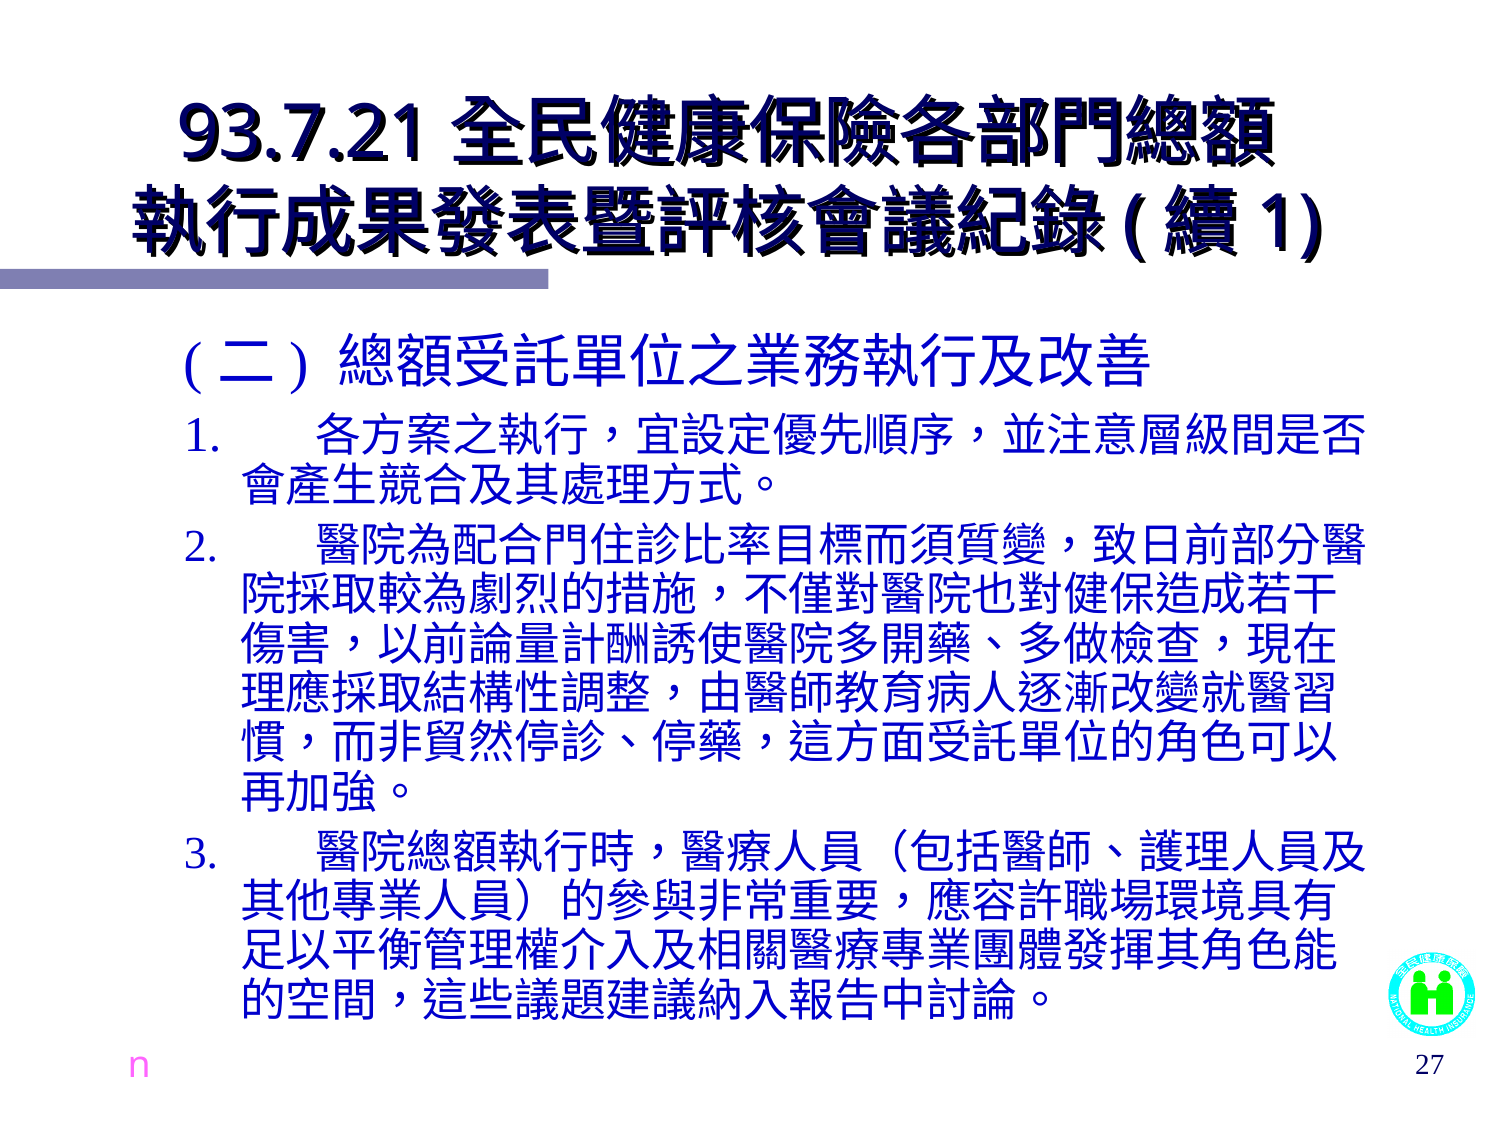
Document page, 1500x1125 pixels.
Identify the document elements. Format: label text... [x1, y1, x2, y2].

title 93.7.21全民健康保險各部門總額 執行成果發表暨評核會議紀錄(續1) [87, 75, 1363, 263]
list (二) 總額受託單位之業務執行及改善 1. 各方案之執行，宜設定優先順序，並注意層級間是否會產生競合及其處理方式。 2. 醫院為配合門住診比率目標而須質變，致日前部分醫院採取較為劇烈的措施，不僅對醫院也對健保造成若干傷害，以前論量計酬誘使醫院多開藥、多做檢查，現在理應採取結構性調整，由醫師教育病人逐漸改變就醫習慣，而非貿然停診、停藥，這方面受託單位的角色可以再加強。 3. 醫院總額執行時，醫療人員（包括醫師、護理人員及其他專業人員）的參與非常重要，應容許職場環境具有足以平衡管理權介入及相關醫療專業團體發揮其角色能的空間，這些議題建議納入報告中討論。 [112, 324, 1388, 1038]
text_box [1400, 1037, 1476, 1125]
